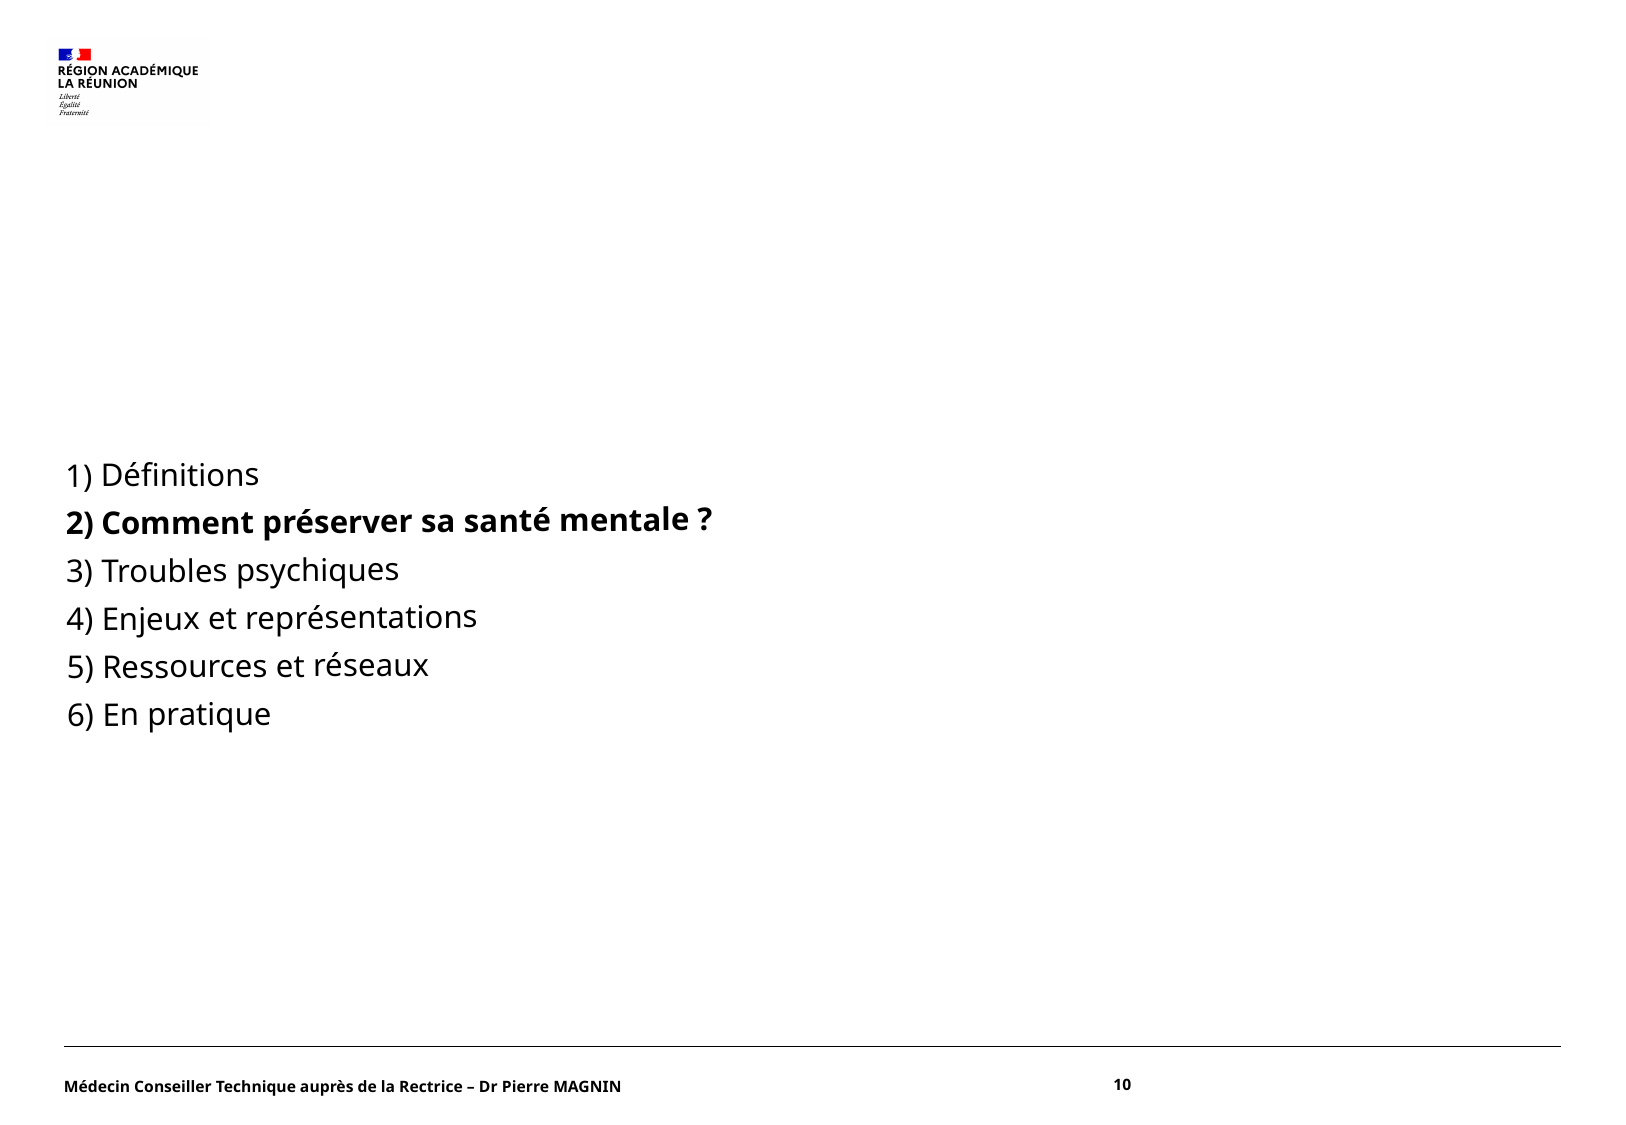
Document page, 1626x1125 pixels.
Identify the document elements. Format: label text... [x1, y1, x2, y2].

text_box Médecin Conseiller Technique auprès de la Rectrice – Dr Pierre MAGNIN [64, 1046, 1114, 1125]
text_box 33 [1114, 1046, 1354, 1125]
picture [47, 37, 211, 127]
list Définitions Comment préserver sa santé mentale ? Troubles psychiques Enjeux et représentations Ressources et réseaux En pratique [64, 301, 1562, 1033]
